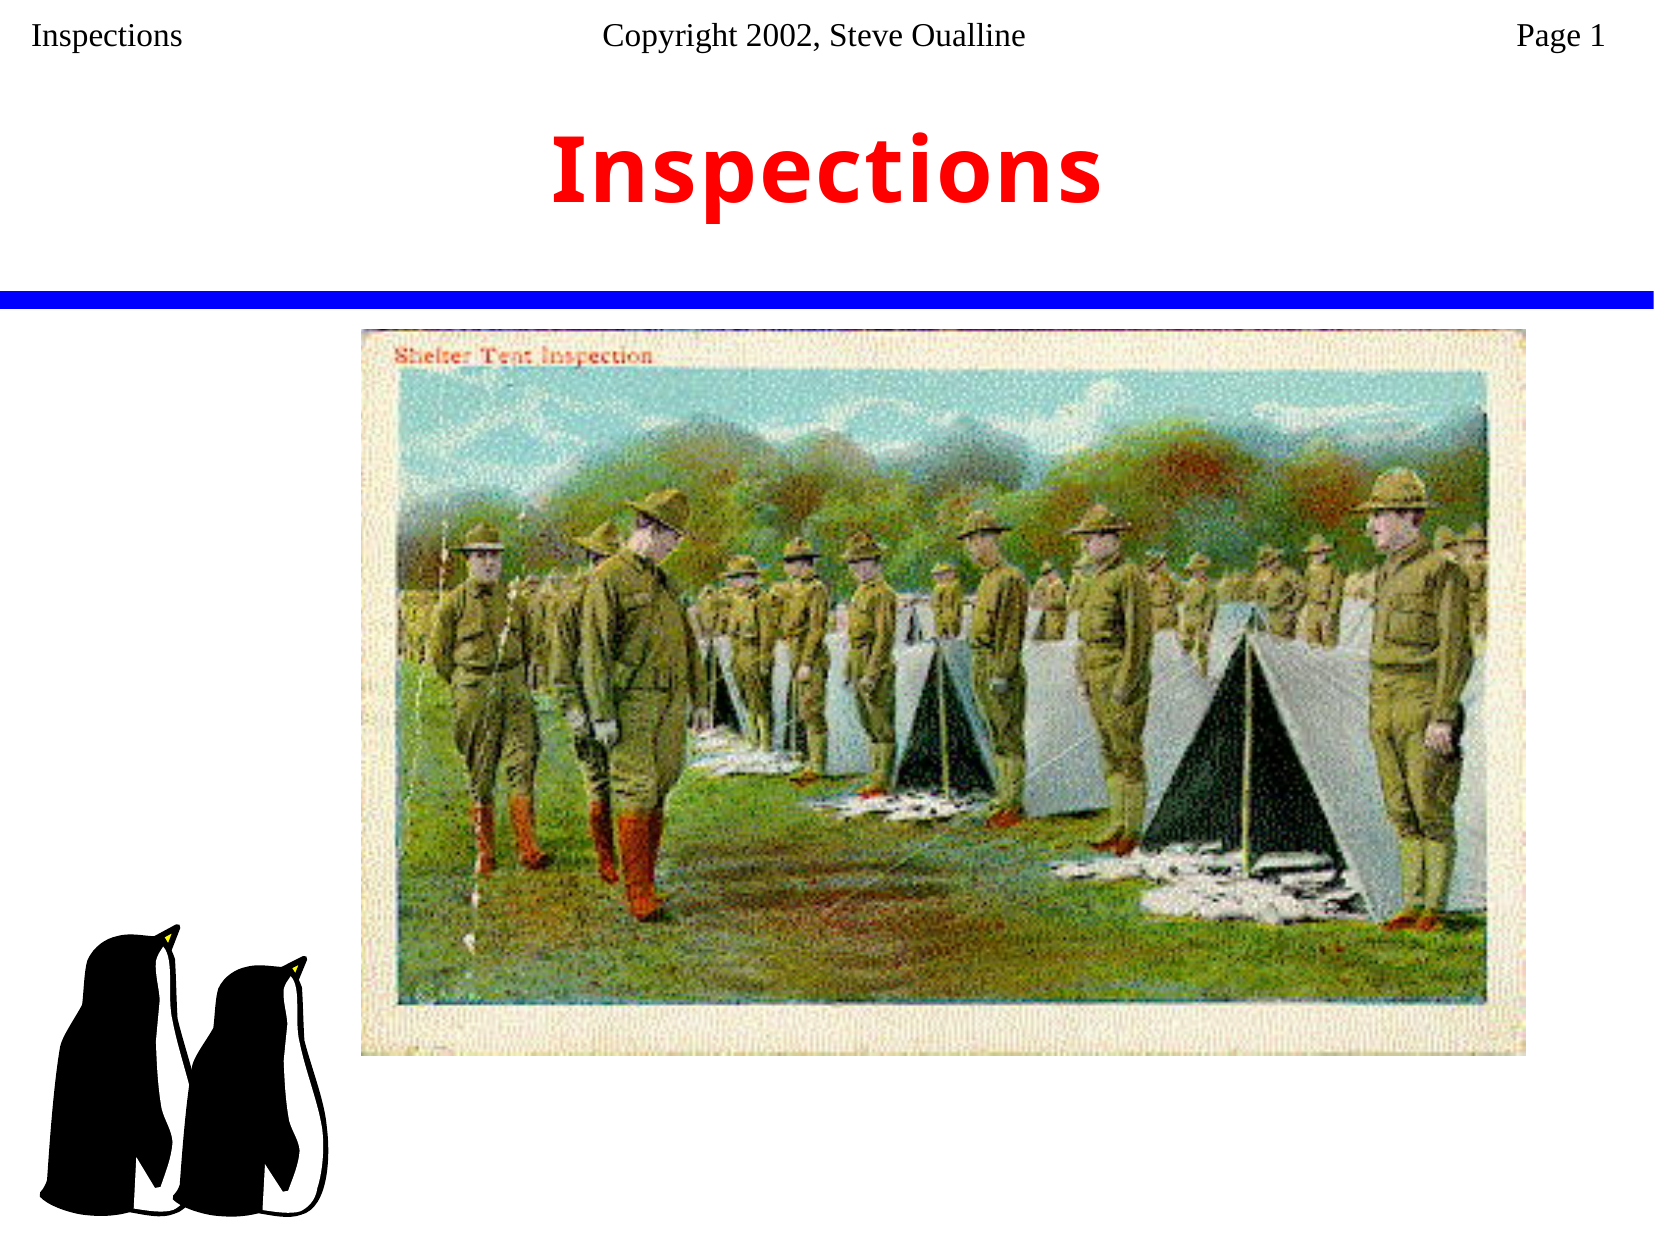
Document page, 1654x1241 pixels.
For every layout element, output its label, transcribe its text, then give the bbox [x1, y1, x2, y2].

title Inspections [121, 66, 1534, 269]
picture [361, 329, 1526, 1056]
